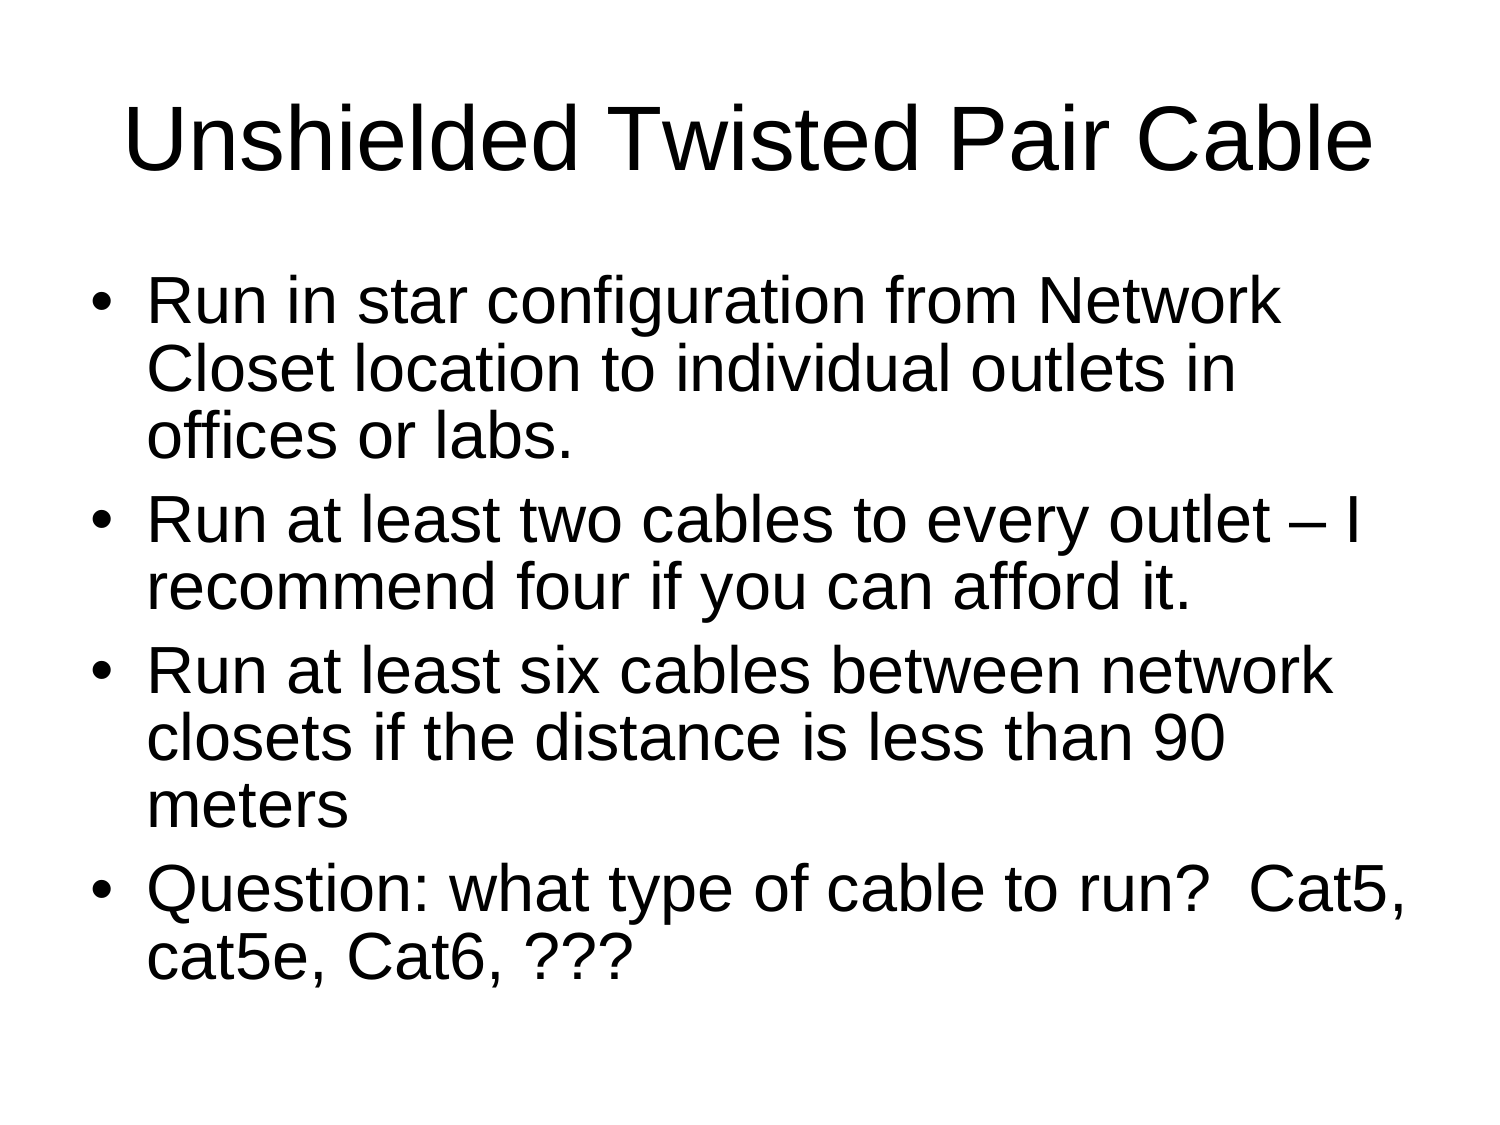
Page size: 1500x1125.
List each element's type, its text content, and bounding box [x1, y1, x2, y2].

title Unshielded Twisted Pair Cable [75, 45, 1426, 233]
list Run in star configuration from Network Closet location to individual outlets in offices or labs. Run at least two cables to every outlet – I recommend four if you can afford it. Run at least six cables between network closets if the distance is less than 90 meters Question: what type of cable to run? Cat5, cat5e, Cat6, ??? [75, 262, 1426, 1075]
